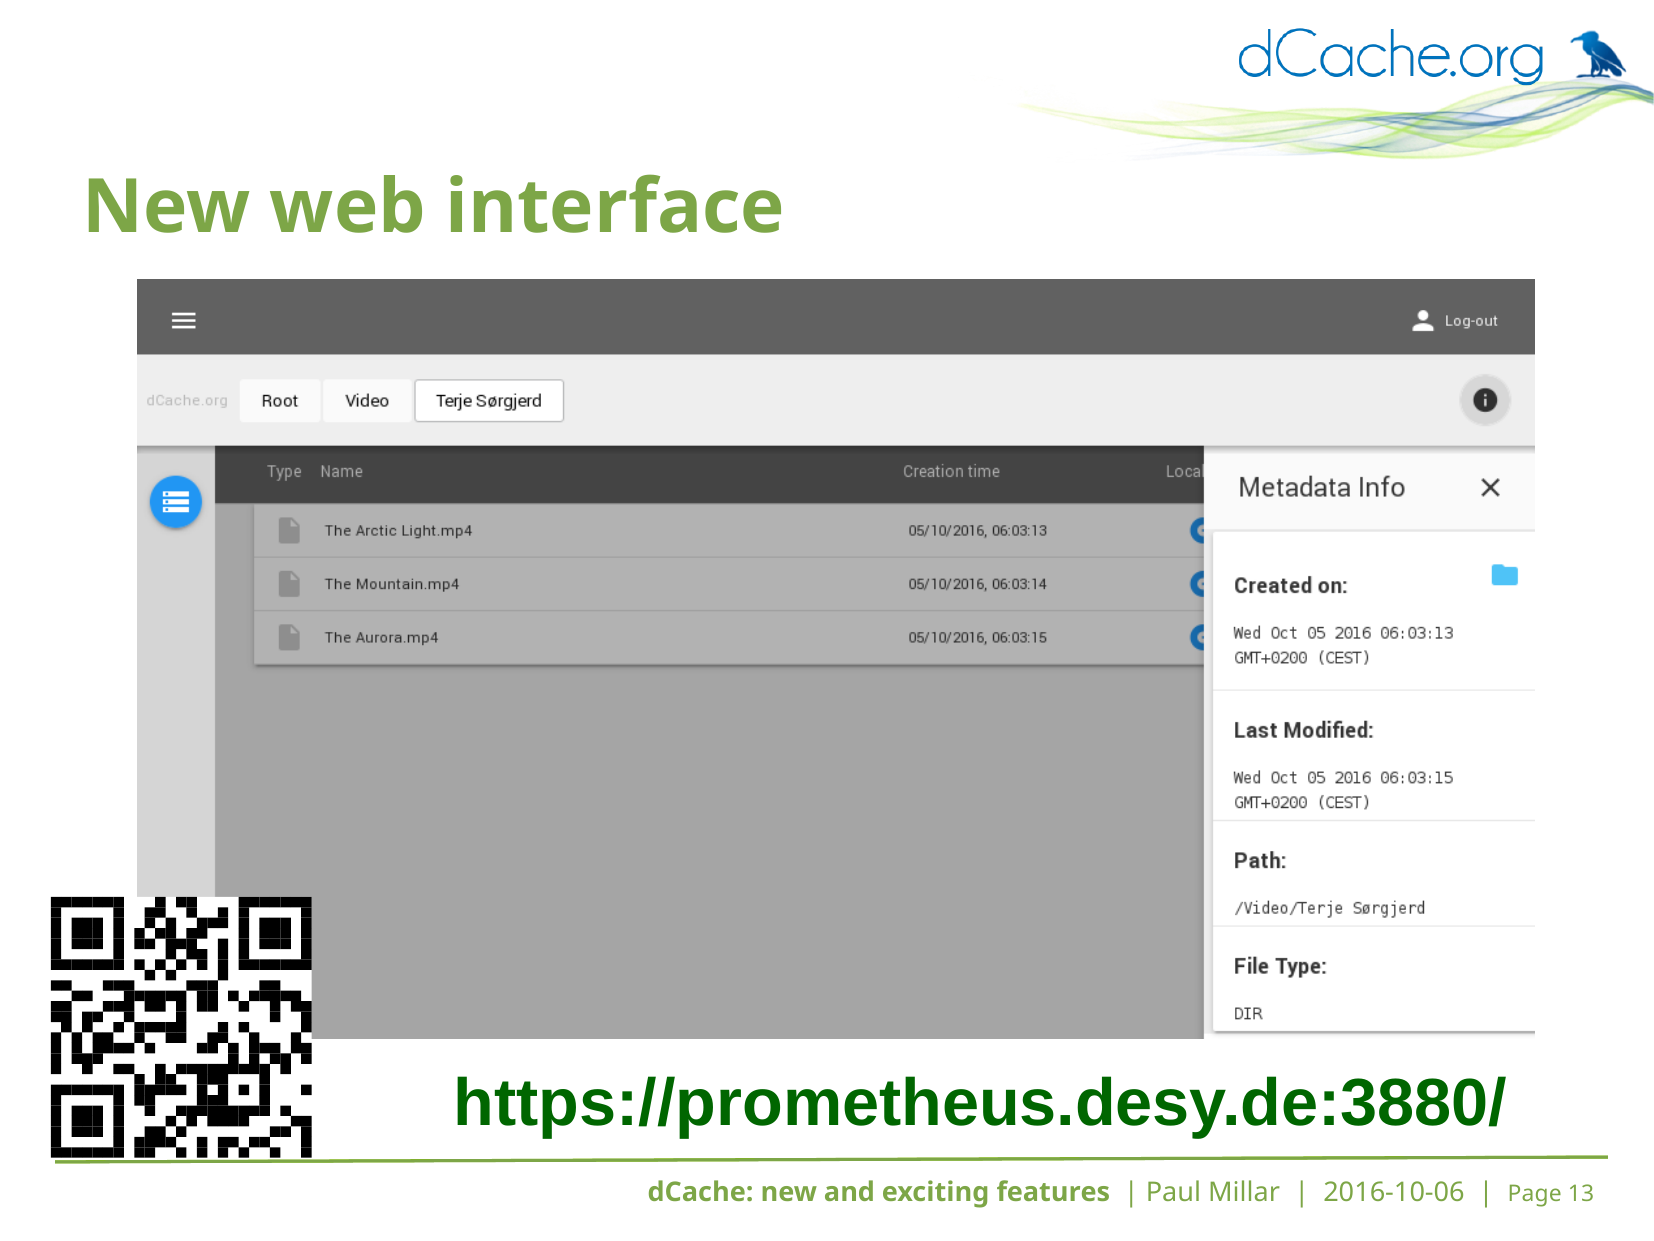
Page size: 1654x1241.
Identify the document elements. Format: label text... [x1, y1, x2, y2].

picture [50, 279, 1535, 1158]
title New web interface [82, 156, 1605, 251]
picture [956, 16, 1654, 169]
text_box https://prometheus.desy.de:3880/ [352, 1057, 1610, 1148]
